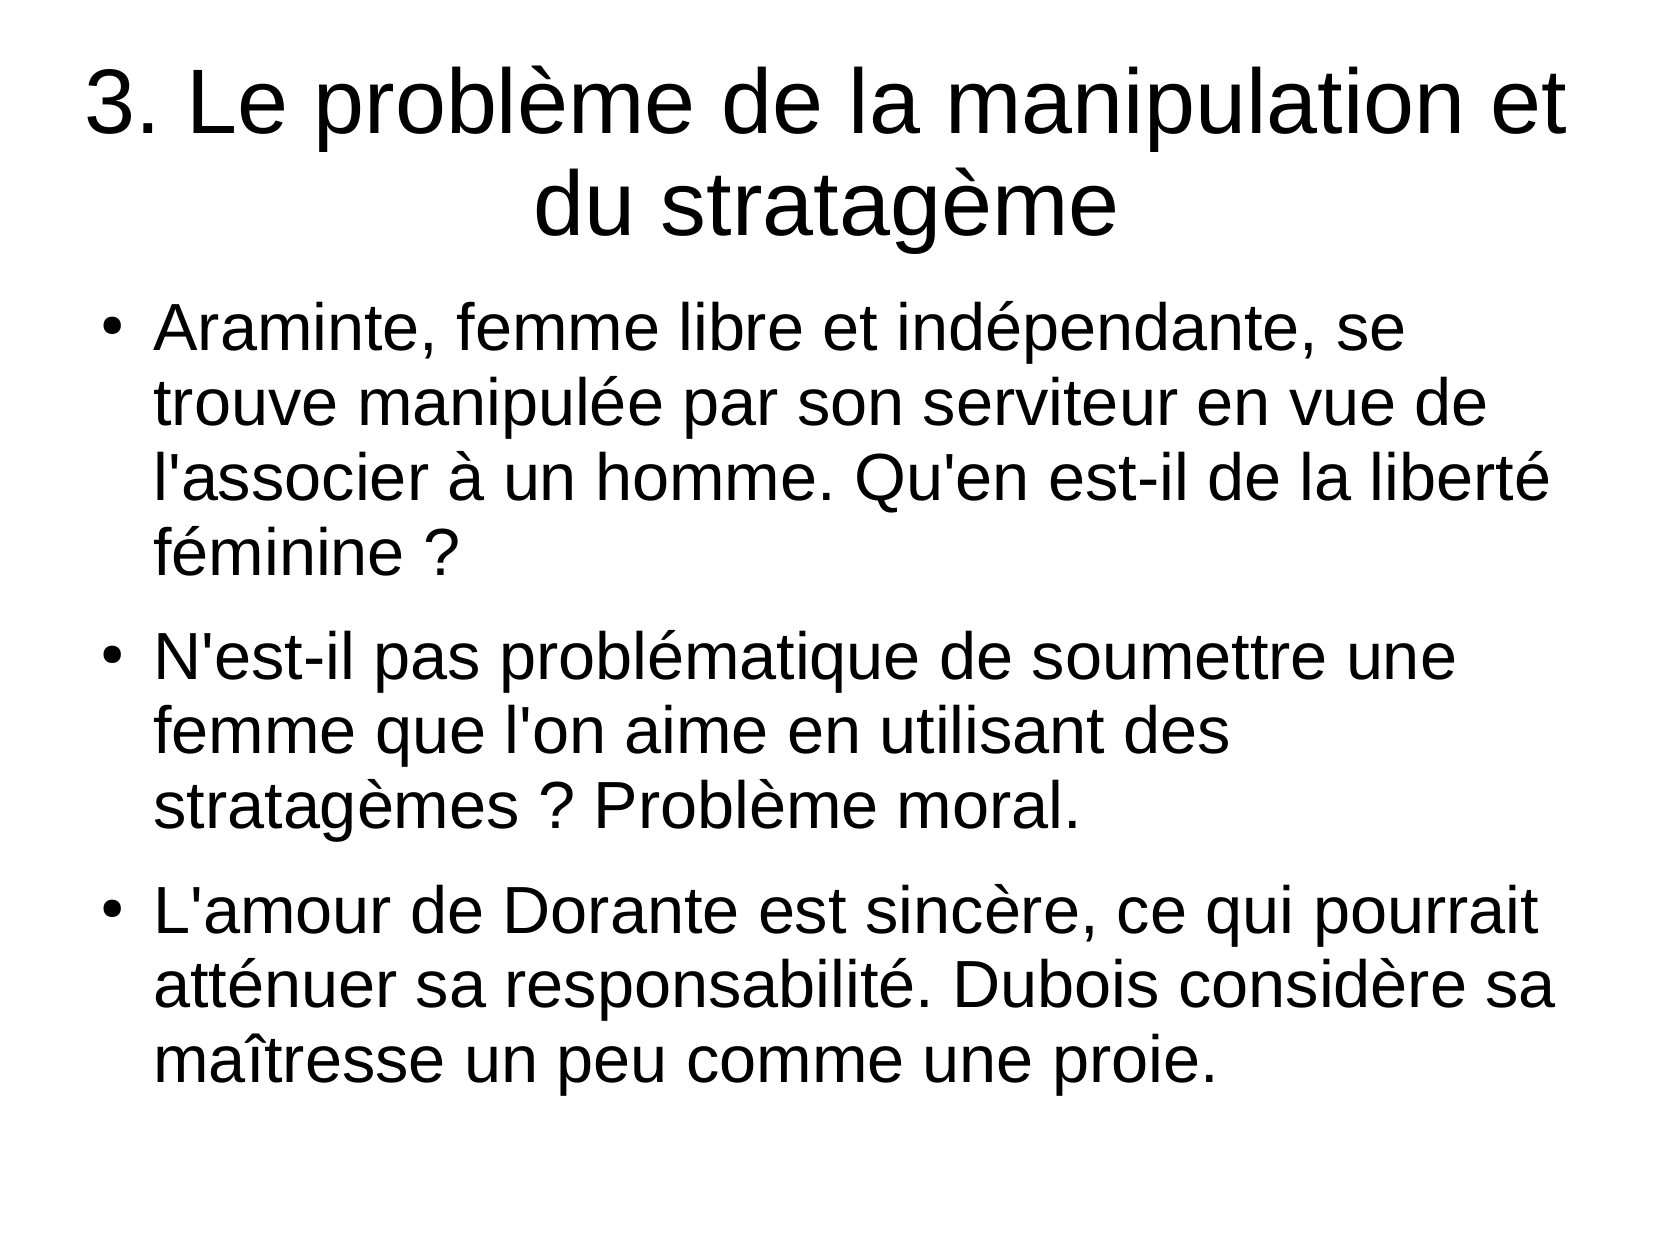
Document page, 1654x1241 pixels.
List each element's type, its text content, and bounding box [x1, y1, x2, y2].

list Araminte, femme libre et indépendante, se trouve manipulée par son serviteur en vue de l'associer à un homme. Qu'en est-il de la liberté féminine ? N'est-il pas problématique de soumettre une femme que l'on aime en utilisant des stratagèmes ? Problème moral. L'amour de Dorante est sincère, ce qui pourrait atténuer sa responsabilité. Dubois considère sa maîtresse un peu comme une proie. [82, 290, 1571, 1097]
title 3. Le problème de la manipulation et du stratagème [82, 49, 1571, 257]
